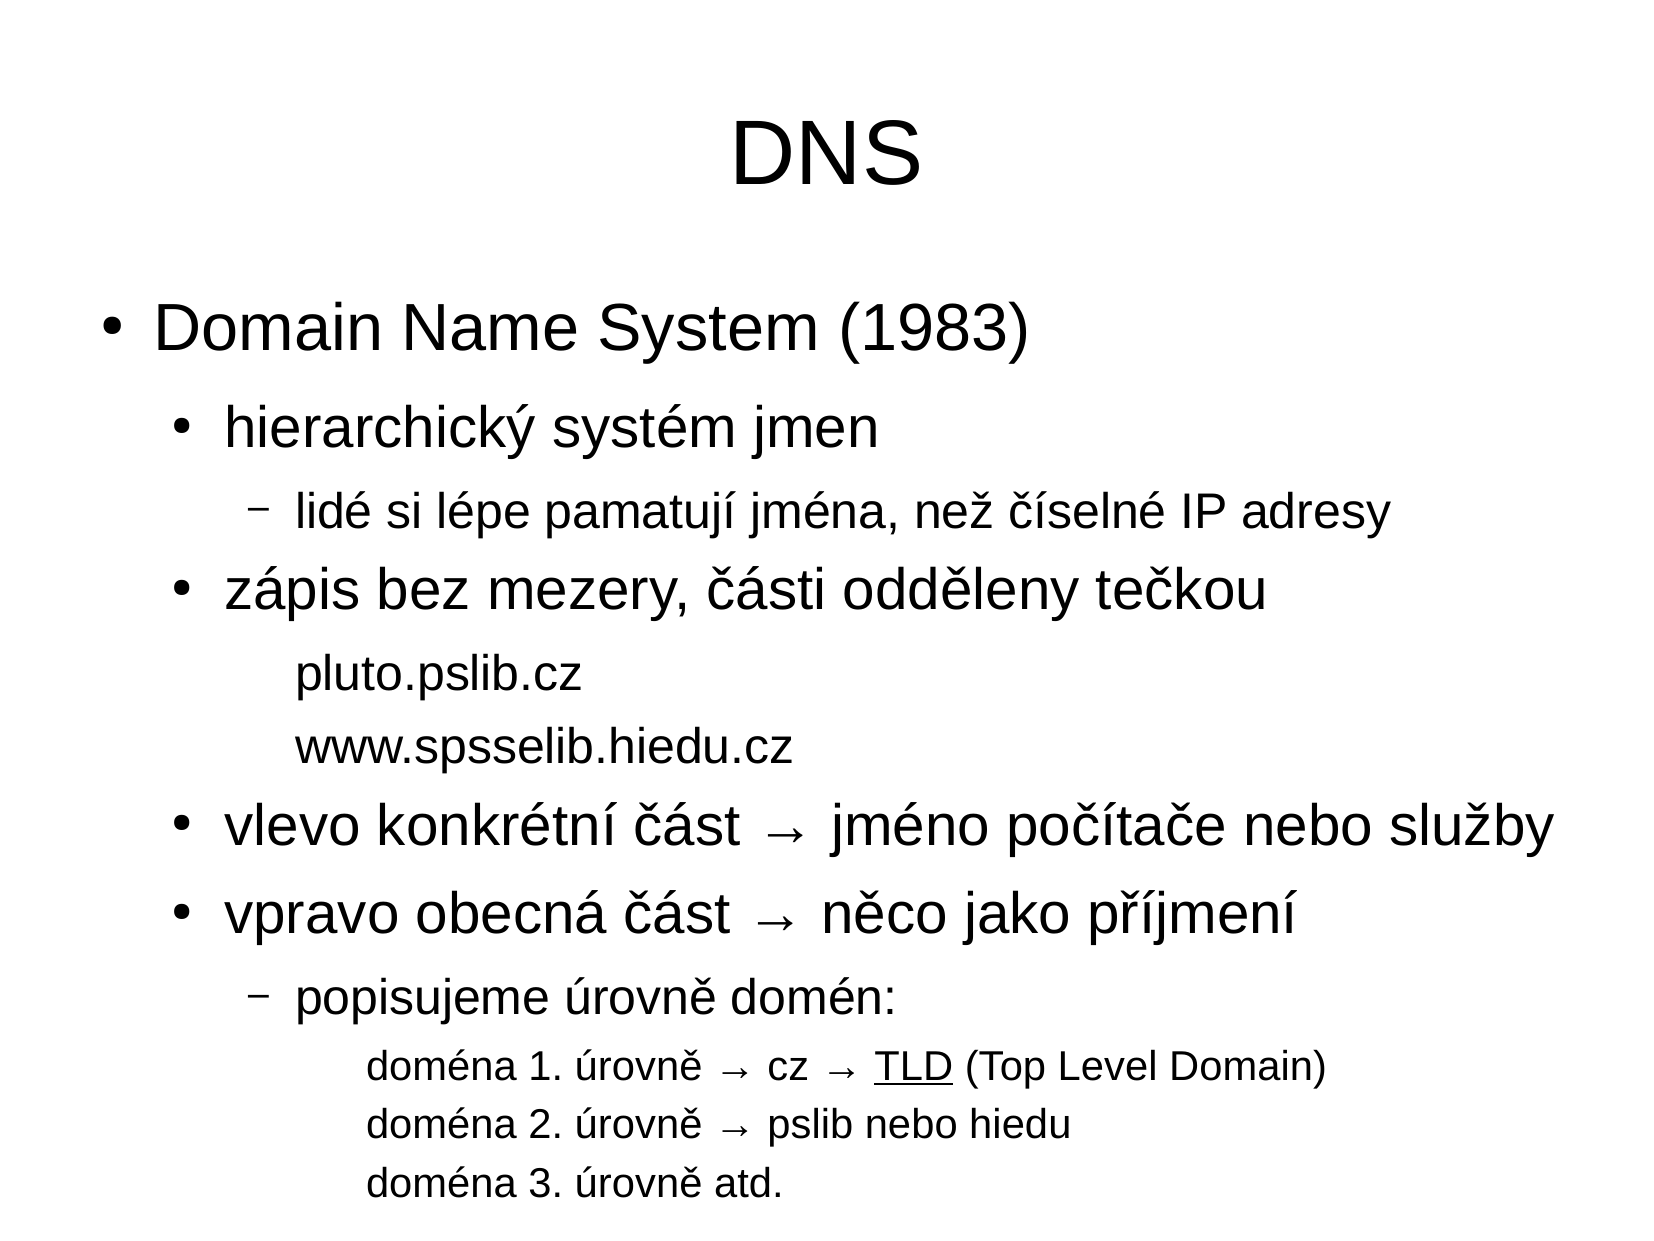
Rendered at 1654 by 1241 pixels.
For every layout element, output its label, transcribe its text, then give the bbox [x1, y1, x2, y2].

title DNS [82, 56, 1571, 250]
list Domain Name System (1983) hierarchický systém jmen lidé si lépe pamatují jména, než číselné IP adresy zápis bez mezery, části odděleny tečkou pluto.pslib.cz www.spsselib.hiedu.cz vlevo konkrétní část → jméno počítače nebo služby vpravo obecná část → něco jako příjmení popisujeme úrovně domén: doména 1. úrovně → cz → TLD (Top Level Domain) doména 2. úrovně → pslib nebo hiedu doména 3. úrovně atd. [82, 290, 1571, 1207]
